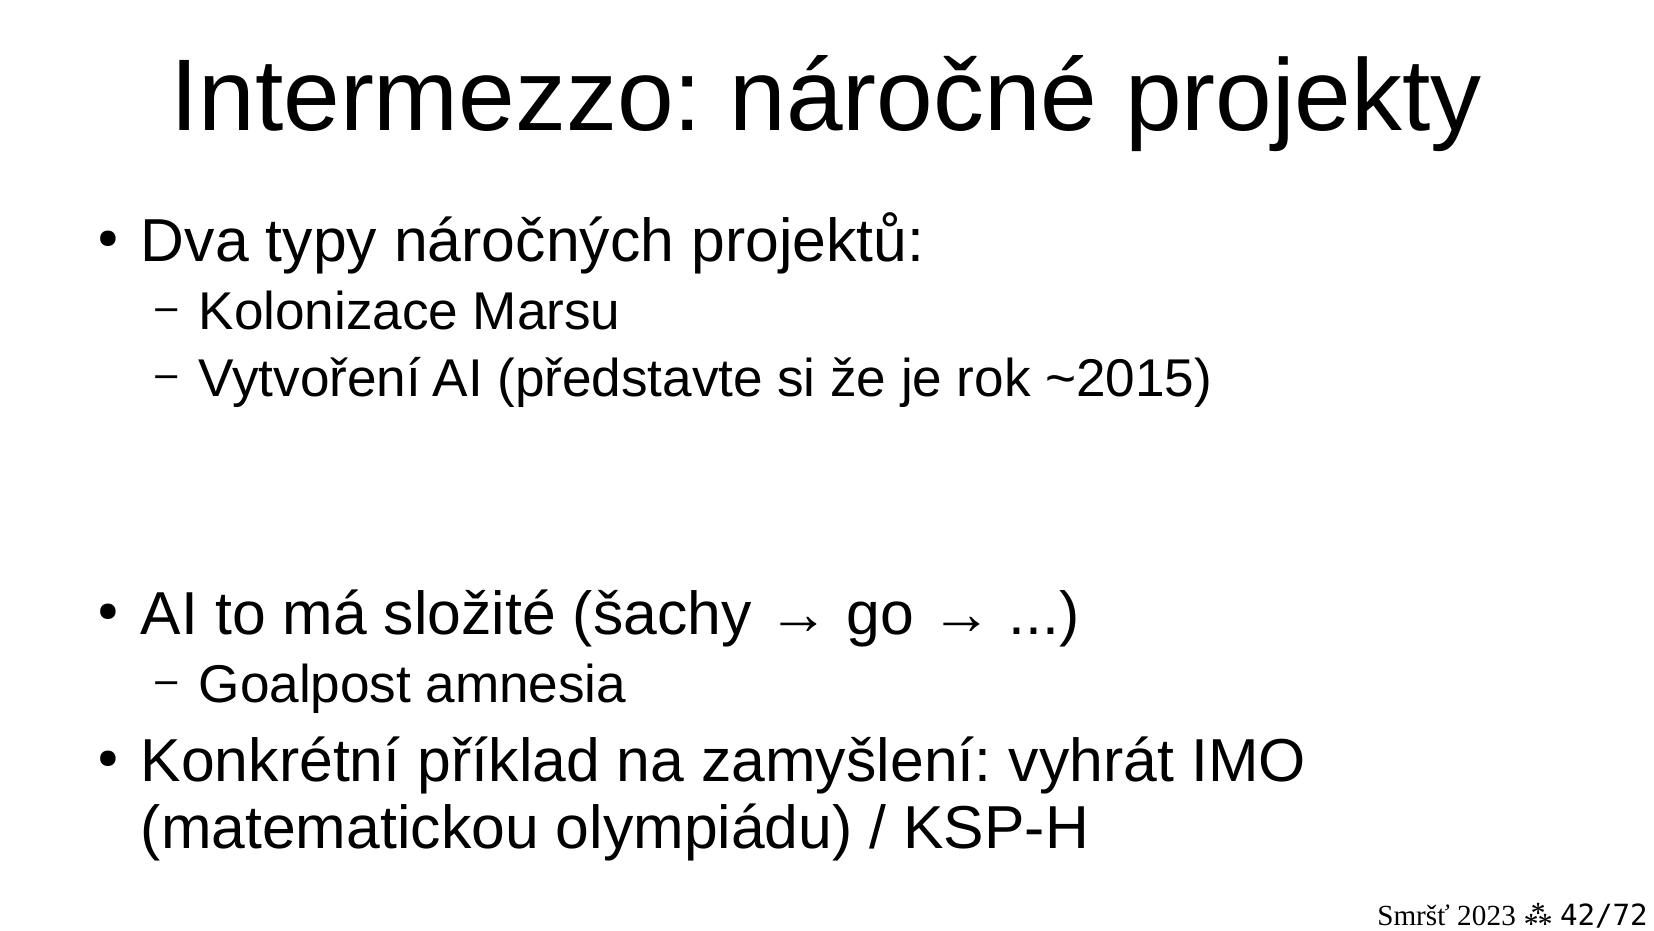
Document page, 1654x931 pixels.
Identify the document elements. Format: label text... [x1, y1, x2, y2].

title Intermezzo: náročné projekty [82, 38, 1571, 153]
list Dva typy náročných projektů: Kolonizace Marsu Vytvoření AI (představte si že je rok ~2015) AI to má složité (šachy → go → ...) Goalpost amnesia Konkrétní příklad na zamyšlení: vyhrát IMO (matematickou olympiádu) / KSP-H [82, 206, 1571, 865]
